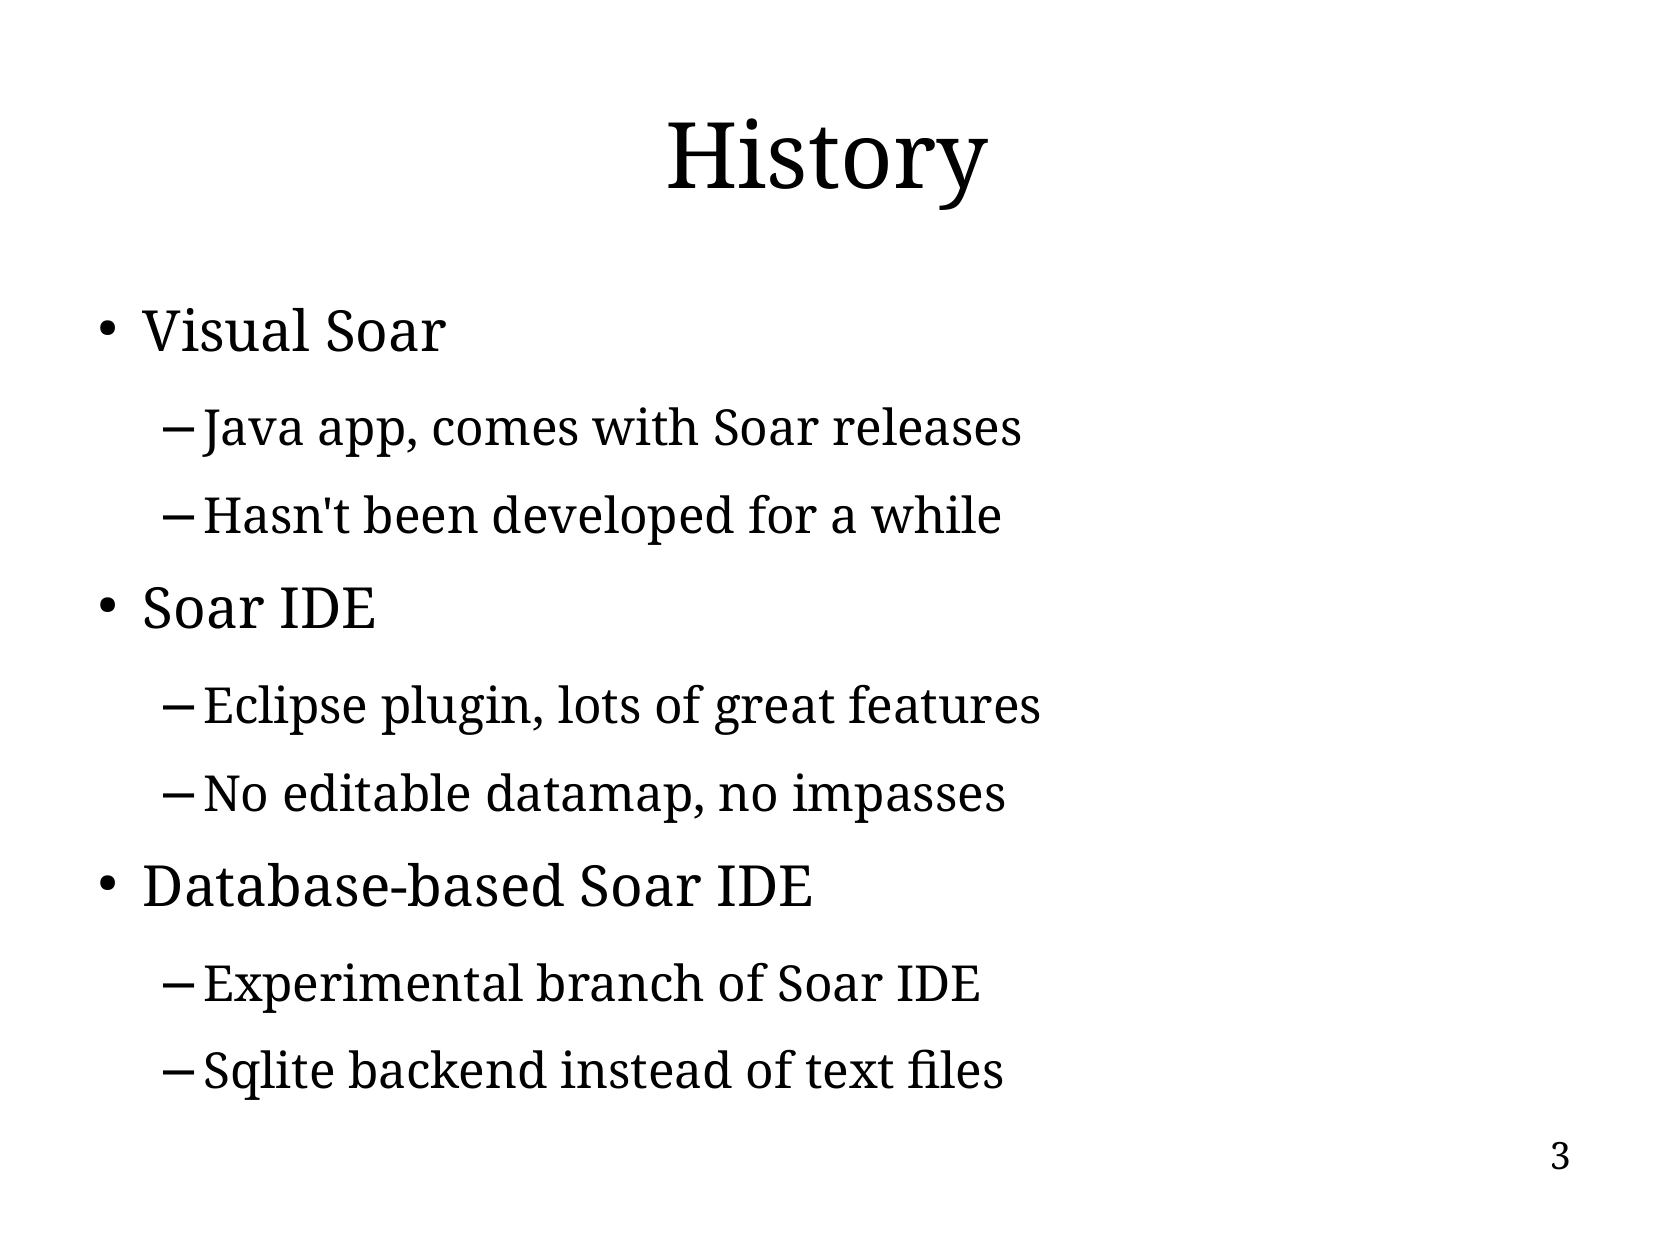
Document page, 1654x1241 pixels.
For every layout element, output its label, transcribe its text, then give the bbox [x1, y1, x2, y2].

list Visual Soar Java app, comes with Soar releases Hasn't been developed for a while Soar IDE Eclipse plugin, lots of great features No editable datamap, no impasses Database-based Soar IDE Experimental branch of Soar IDE Sqlite backend instead of text files [82, 290, 1571, 1109]
title History [82, 49, 1571, 257]
